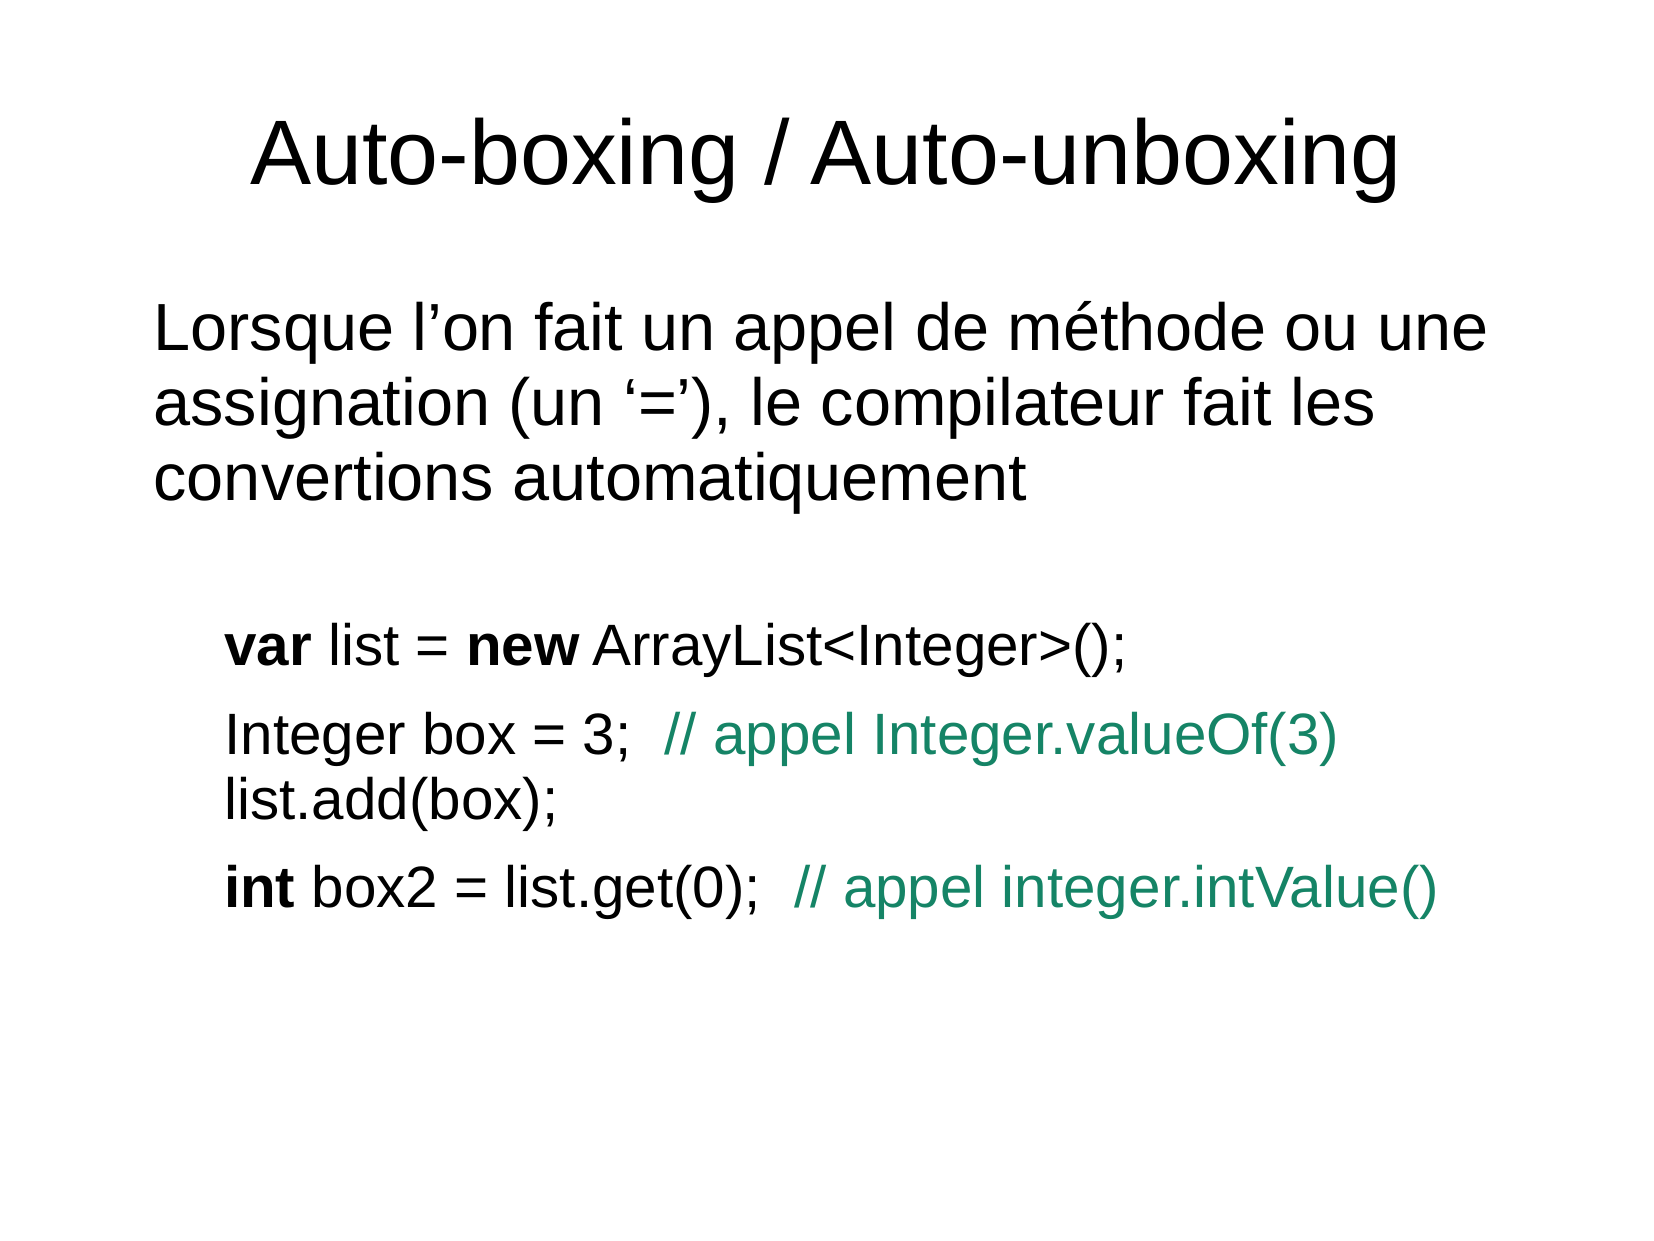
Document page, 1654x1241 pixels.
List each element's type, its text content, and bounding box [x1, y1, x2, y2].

list Lorsque l’on fait un appel de méthode ou une assignation (un ‘=’), le compilateur fait les convertions automatiquement var list = new ArrayList<Integer>(); Integer box = 3; // appel Integer.valueOf(3) list.add(box); int box2 = list.get(0); // appel integer.intValue() [82, 290, 1571, 1010]
title Auto-boxing / Auto-unboxing [82, 49, 1571, 257]
